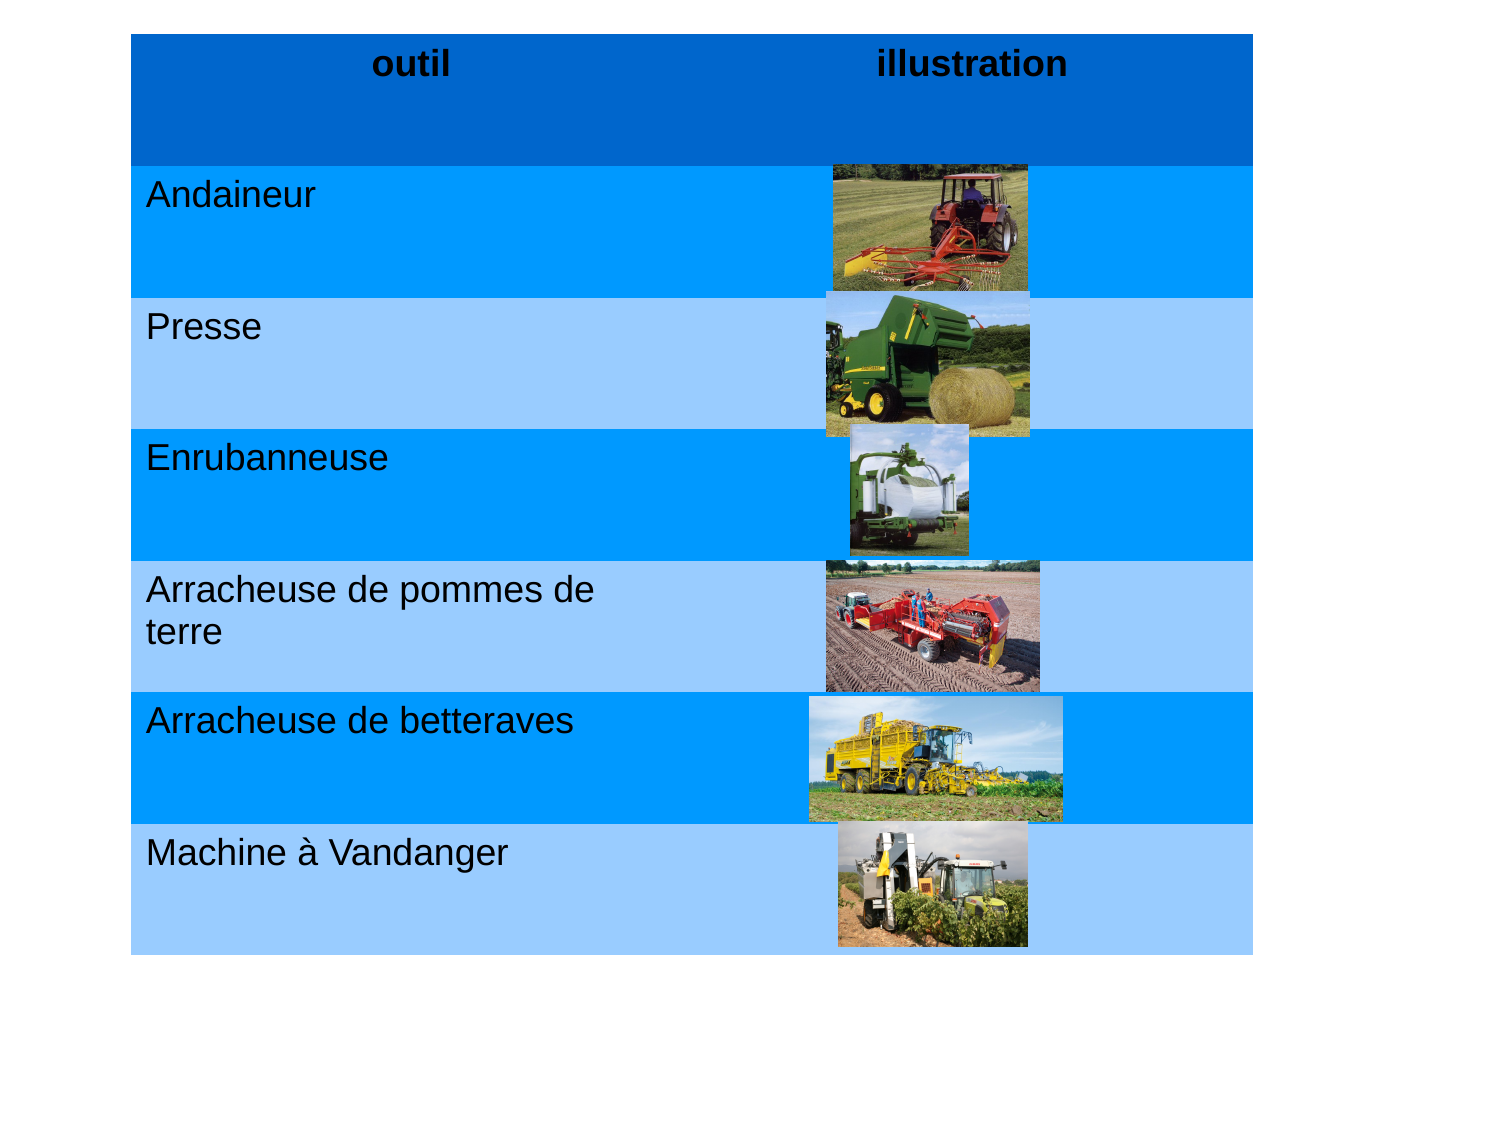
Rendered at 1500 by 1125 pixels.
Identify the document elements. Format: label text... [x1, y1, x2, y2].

table_cell Arracheuse de pommes de terre [131, 561, 692, 692]
table_header illustration [692, 34, 1253, 166]
table_cell Machine à Vandanger [131, 824, 692, 955]
table_cell [692, 166, 833, 298]
table_cell Enrubanneuse [131, 429, 692, 561]
table_cell Presse [131, 298, 692, 429]
table_cell Arracheuse de betteraves [131, 692, 692, 824]
table_cell Andaineur [131, 166, 692, 298]
table_cell [692, 824, 1253, 955]
table_cell [1028, 166, 1253, 298]
table_cell [692, 692, 1253, 824]
table_cell [1040, 561, 1253, 692]
table_header outil [131, 34, 692, 166]
picture [826, 560, 1040, 692]
table_cell [692, 298, 826, 429]
table_cell [692, 561, 826, 692]
table_cell [692, 429, 1253, 561]
picture [809, 696, 1063, 947]
table_cell [1030, 298, 1253, 429]
picture [826, 164, 1030, 556]
